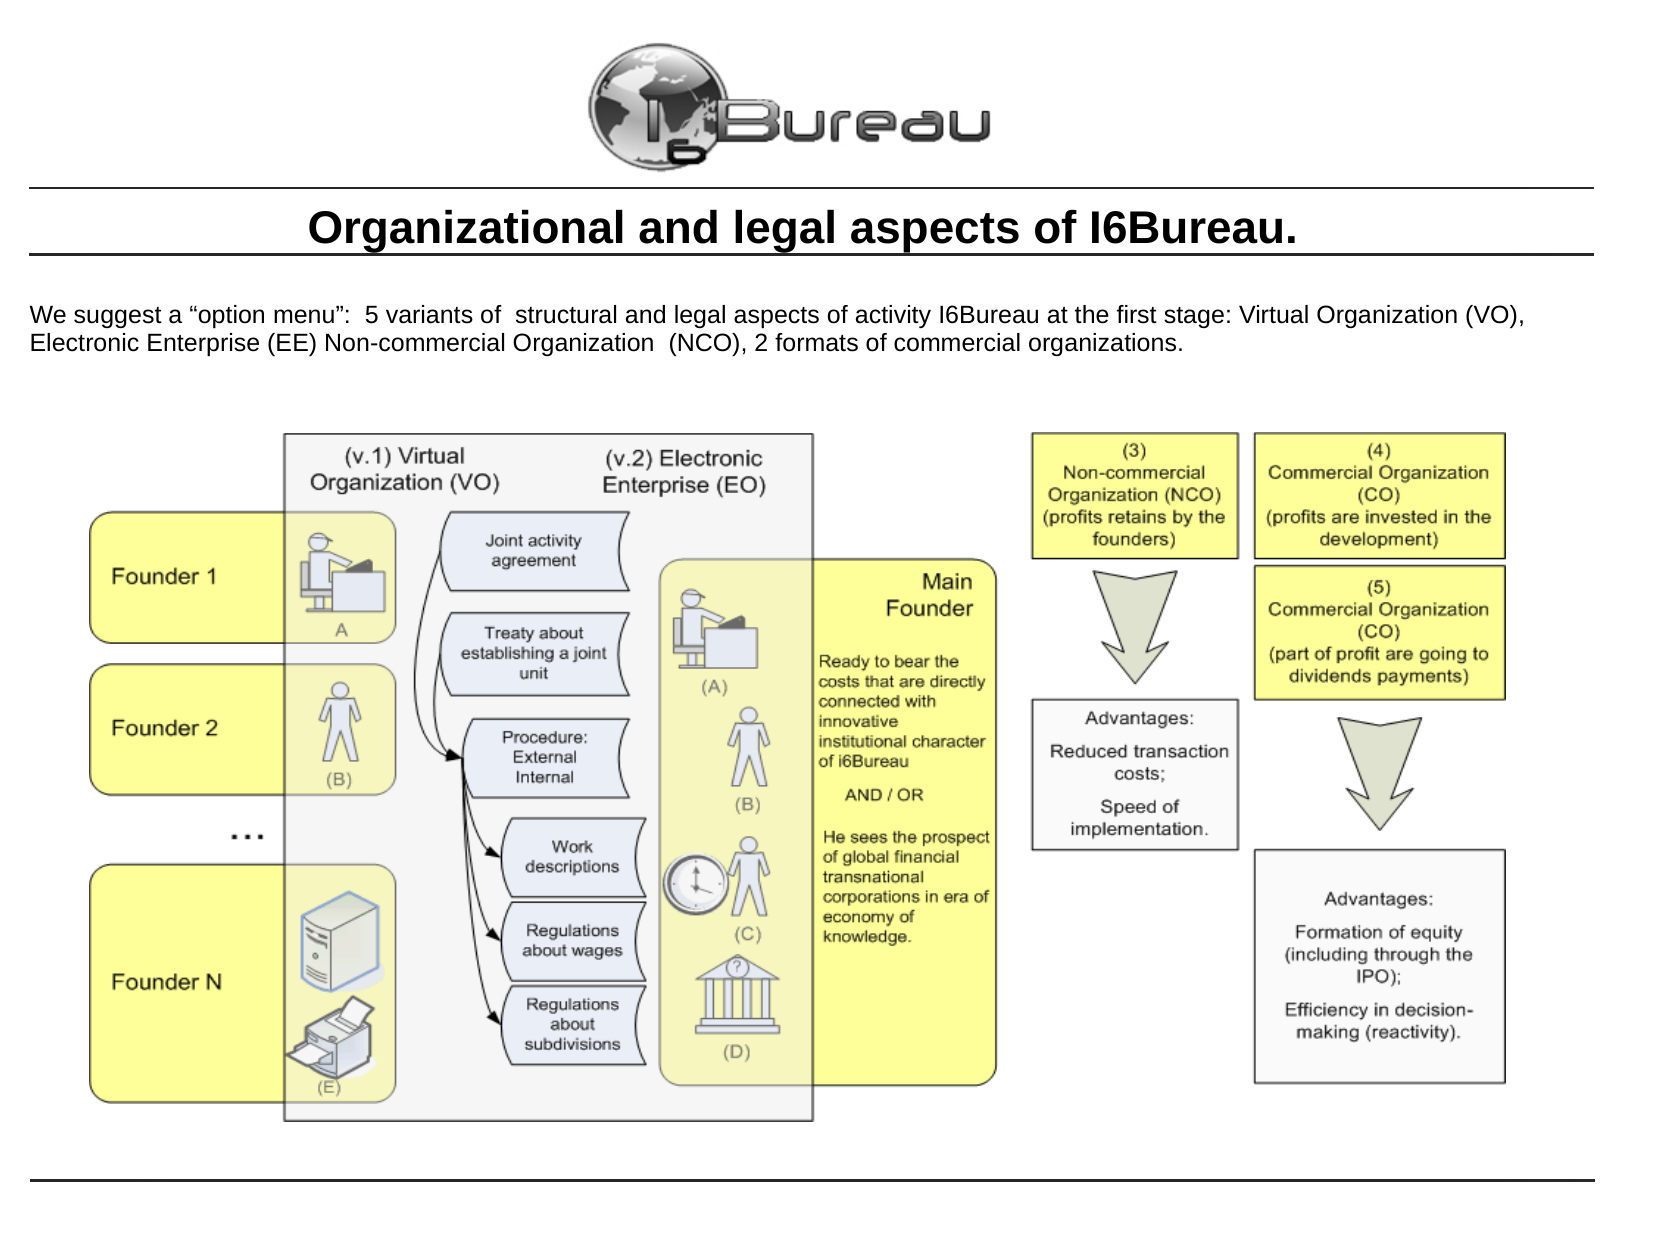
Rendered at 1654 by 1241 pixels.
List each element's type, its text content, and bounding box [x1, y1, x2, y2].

picture [89, 432, 1506, 1123]
picture [29, 5, 1594, 188]
title Organizational and legal aspects of I6Bureau. [11, 188, 1595, 290]
title We suggest a “option menu”: 5 variants of structural and legal aspects of activity I6Bureau at the first stage: Virtual Organization (VO), Electronic Enterprise (EE) Non-commercial Organization (NCO), 2 formats of commercial organizations. [29, 265, 1607, 392]
